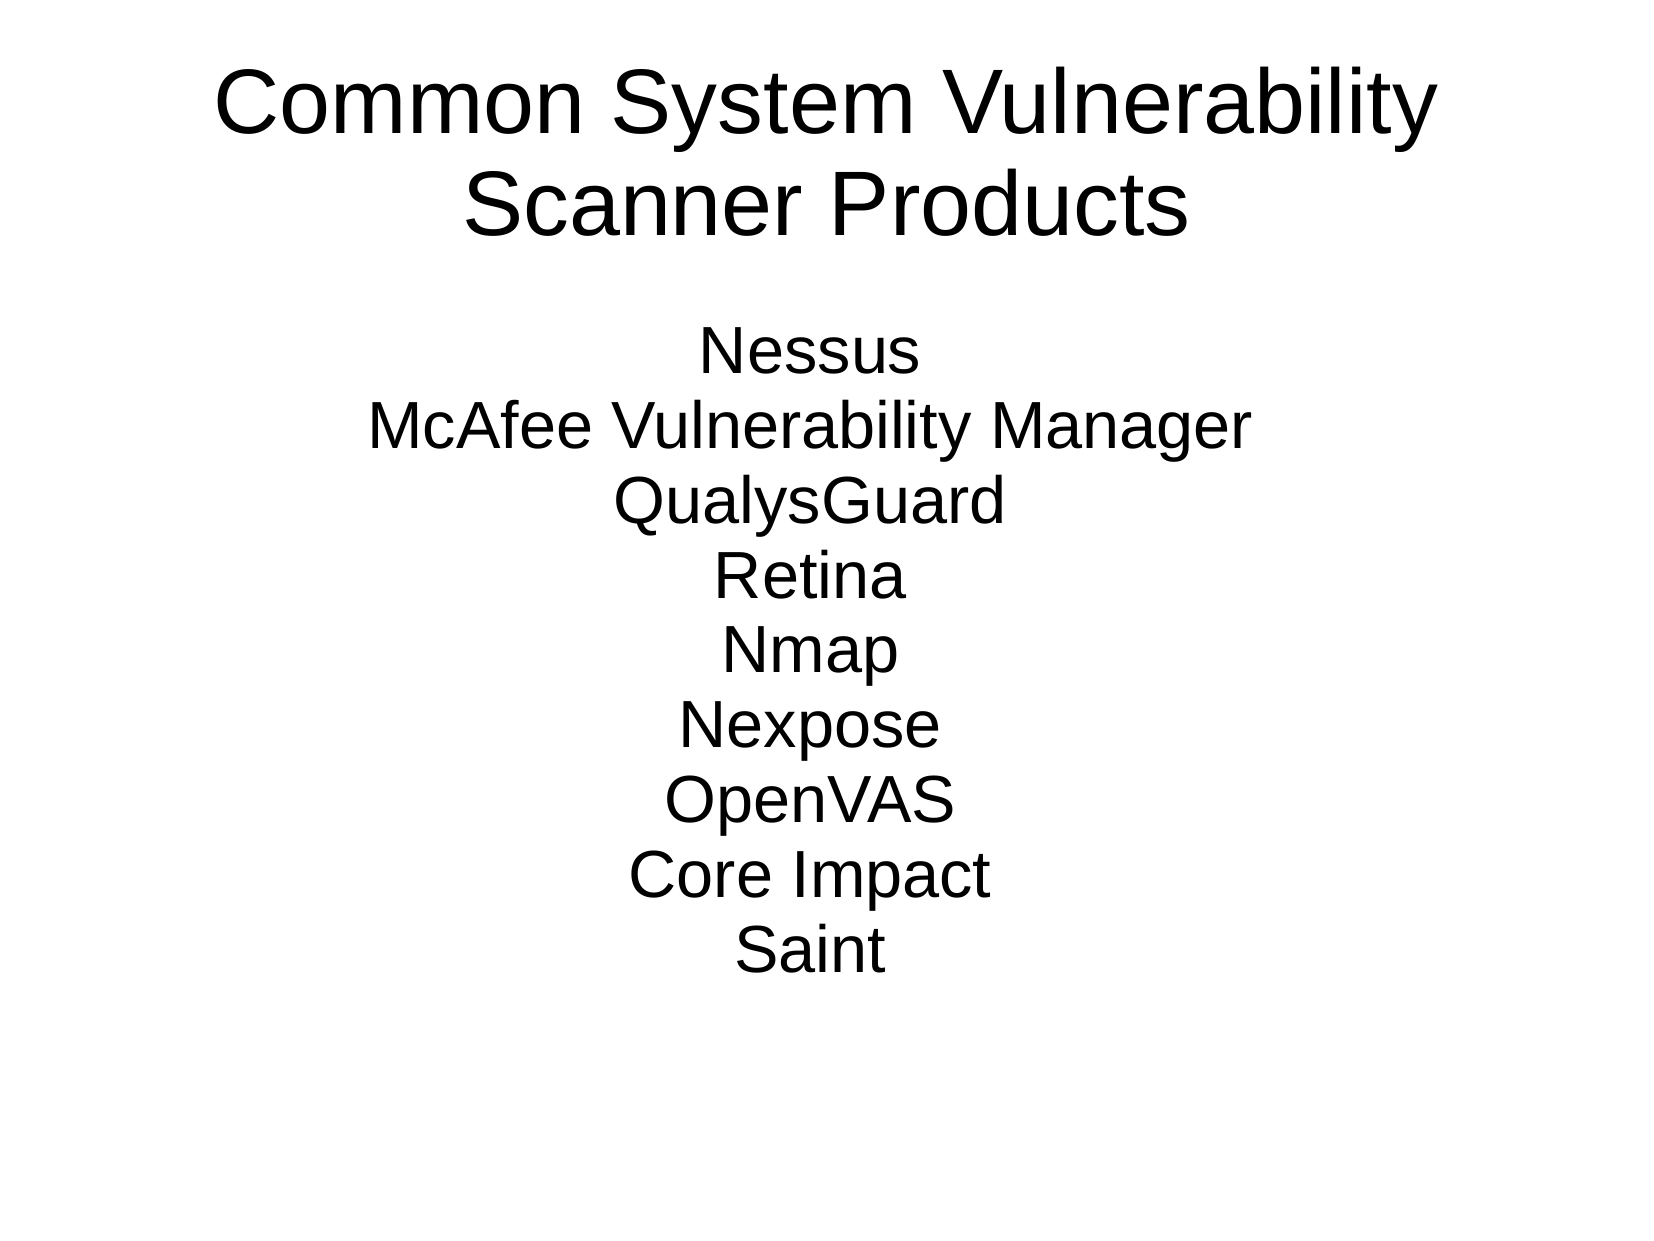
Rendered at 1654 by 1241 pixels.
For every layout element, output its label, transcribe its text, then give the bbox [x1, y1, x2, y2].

title Common System Vulnerability Scanner Products [82, 49, 1571, 257]
subtitle Nessus McAfee Vulnerability Manager QualysGuard Retina Nmap Nexpose OpenVAS Core Impact Saint [82, 290, 1538, 1010]
